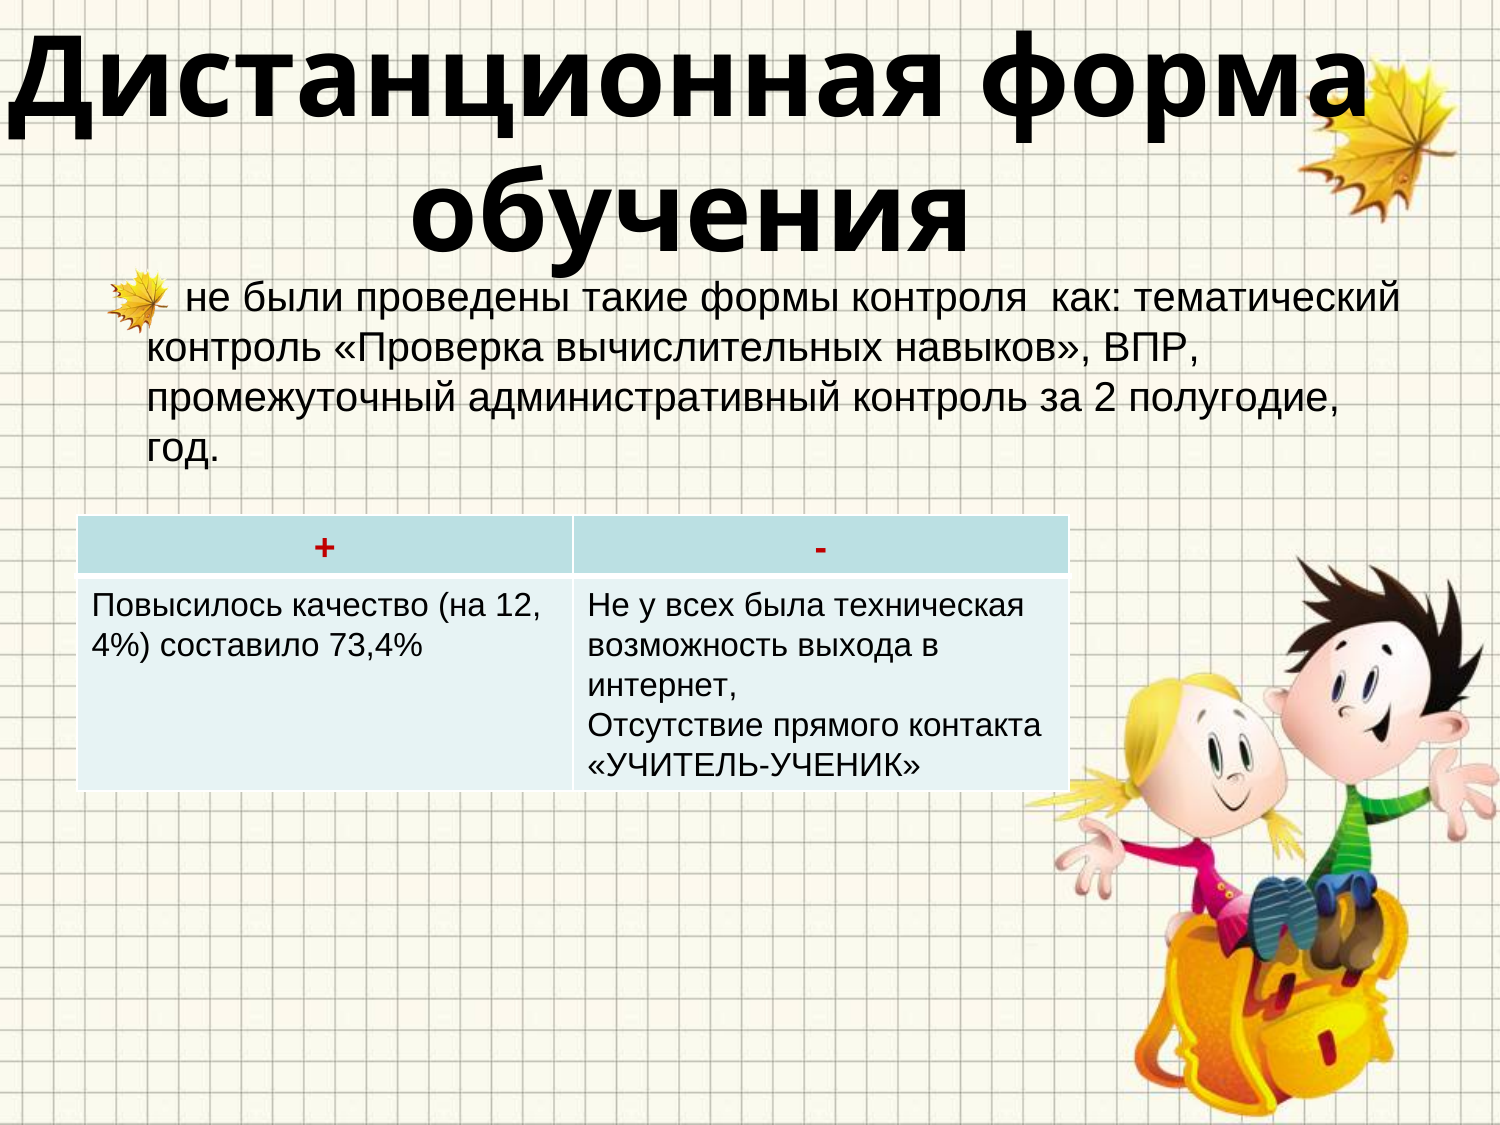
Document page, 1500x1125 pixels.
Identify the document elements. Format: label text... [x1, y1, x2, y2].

picture [504, 233, 524, 238]
text_box - [574, 516, 1068, 573]
list не были проведены такие формы контроля как: тематический контроль «Проверка вычислительных навыков», ВПР, промежуточный административный контроль за 2 полугодие, год. [75, 262, 1426, 445]
picture [0, 0, 1500, 1125]
text_box + [78, 516, 572, 573]
text_box Не у всех была техническая возможность выхода в интернет, Отсутствие прямого контакта «УЧИТЕЛЬ-УЧЕНИК» [574, 579, 1068, 790]
text_box Повысилось качество (на 12, 4%) составило 73,4% [78, 579, 572, 790]
title Дистанционная форма обучения [0, 45, 1425, 233]
picture [433, 233, 453, 239]
picture [191, 445, 201, 458]
picture [167, 445, 179, 459]
